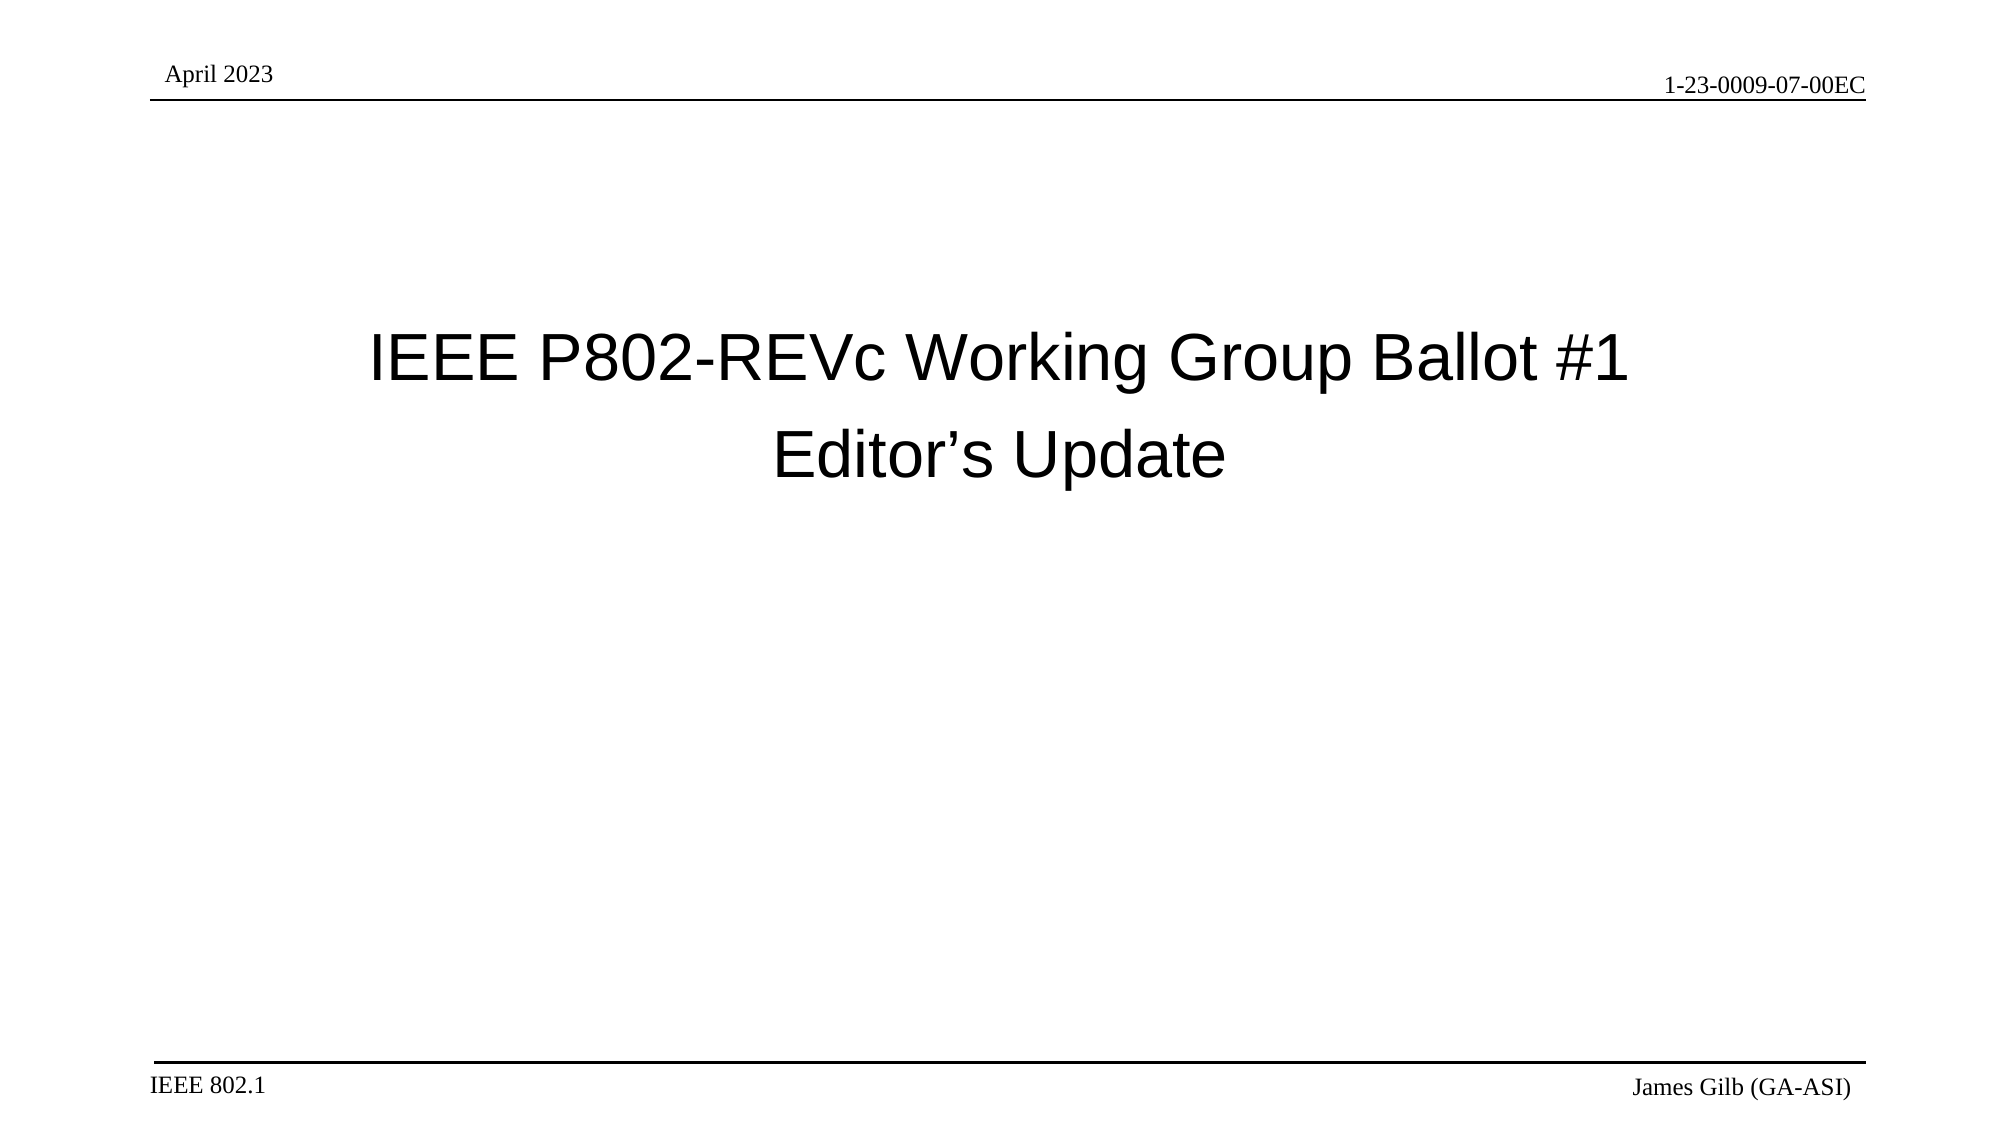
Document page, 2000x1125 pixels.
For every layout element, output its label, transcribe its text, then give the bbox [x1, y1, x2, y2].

subtitle IEEE P802-REVc Working Group Ballot #1 Editor’s Update [125, 112, 1876, 693]
